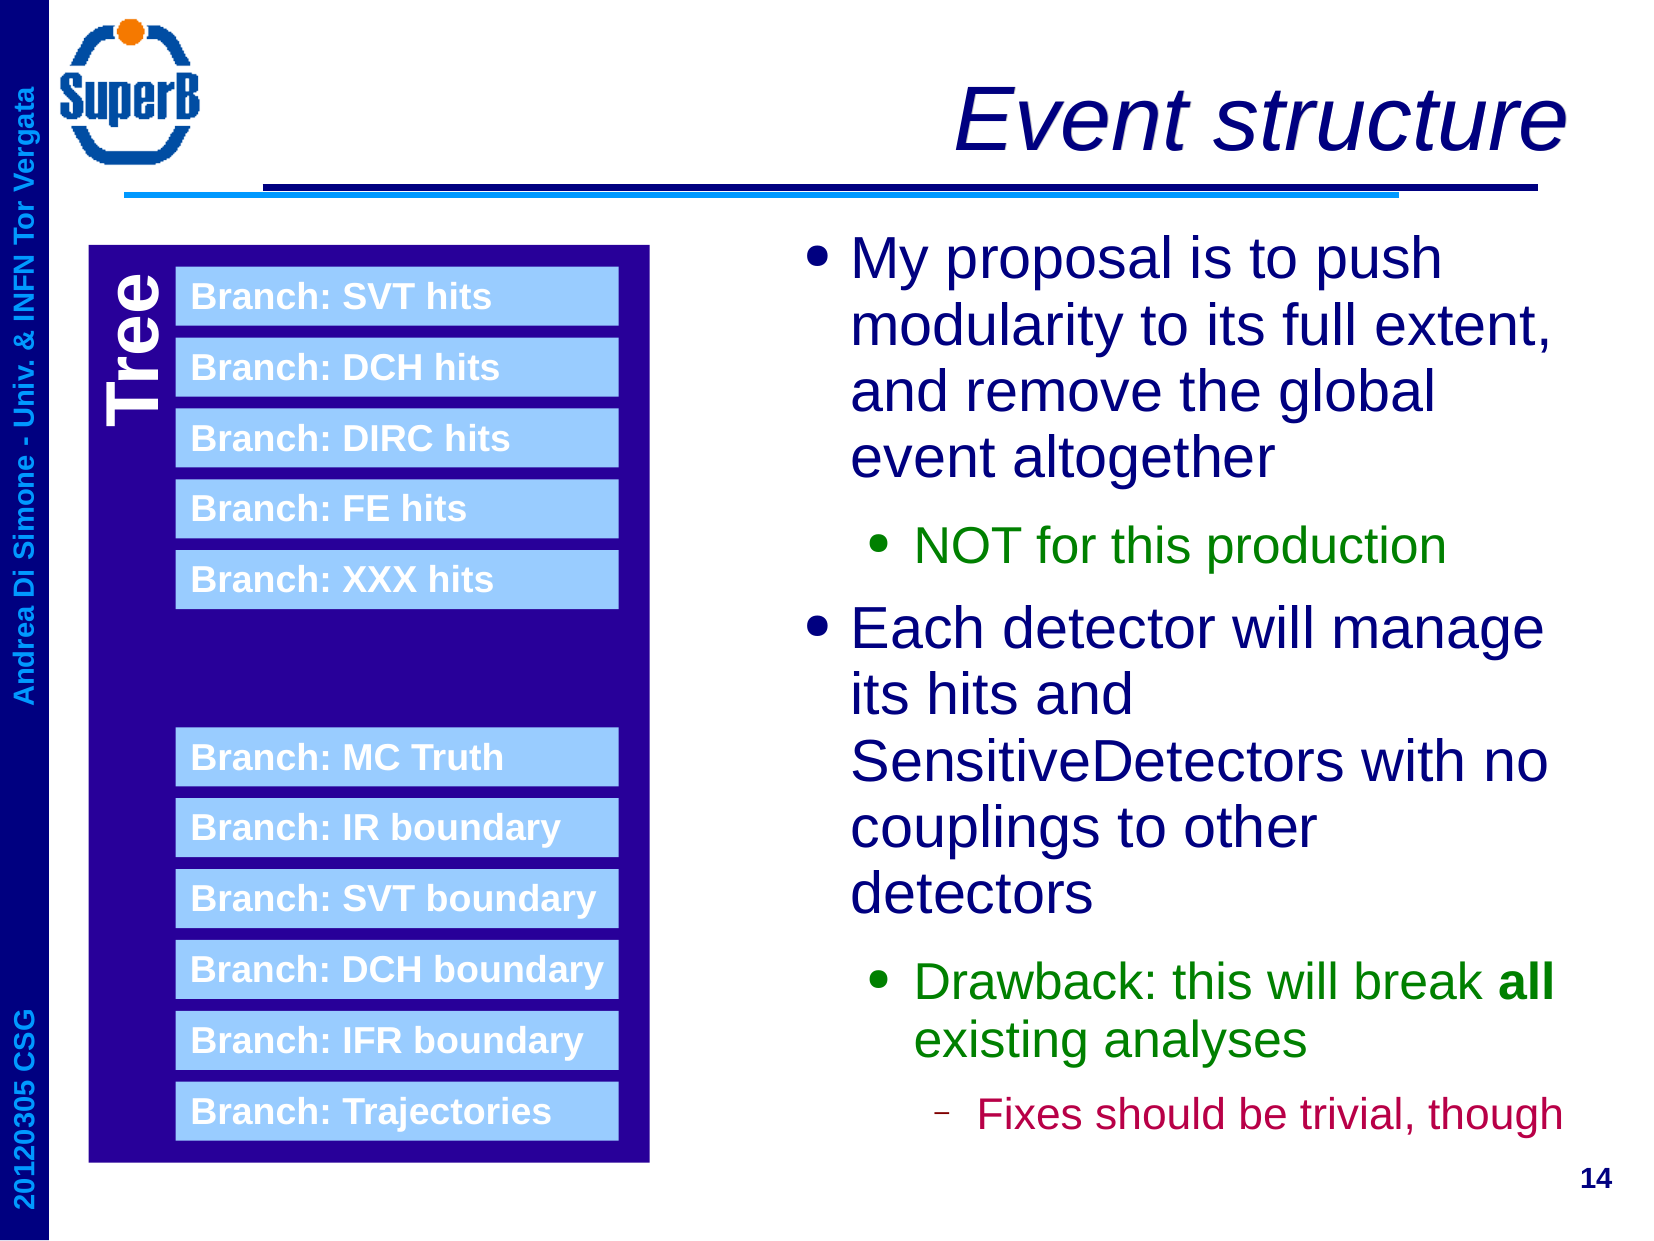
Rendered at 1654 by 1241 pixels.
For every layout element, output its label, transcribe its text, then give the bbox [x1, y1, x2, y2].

text_box Branch: DCH boundary [175, 939, 619, 999]
text_box Branch: MC Truth [175, 727, 619, 787]
text_box Branch: DIRC hits [175, 408, 619, 468]
picture [51, 16, 208, 170]
text_box Branch: FE hits [175, 479, 619, 539]
list My proposal is to push modularity to its full extent, and remove the global event altogether NOT for this production Each detector will manage its hits and SensitiveDetectors with no couplings to other detectors Drawback: this will break all existing analyses Fixes should be trivial, though [787, 225, 1571, 1201]
text_box [88, 244, 650, 1163]
text_box Branch: IR boundary [175, 798, 619, 858]
text_box Branch: XXX hits [175, 550, 619, 610]
text_box Tree [82, 218, 182, 443]
text_box Branch: IFR boundary [175, 1010, 619, 1070]
text_box Branch: SVT hits [175, 266, 619, 326]
text_box Branch: SVT boundary [175, 869, 619, 929]
text_box Branch: DCH hits [175, 337, 619, 397]
text_box Branch: Trajectories [175, 1081, 619, 1141]
title Event structure [82, 49, 1571, 188]
